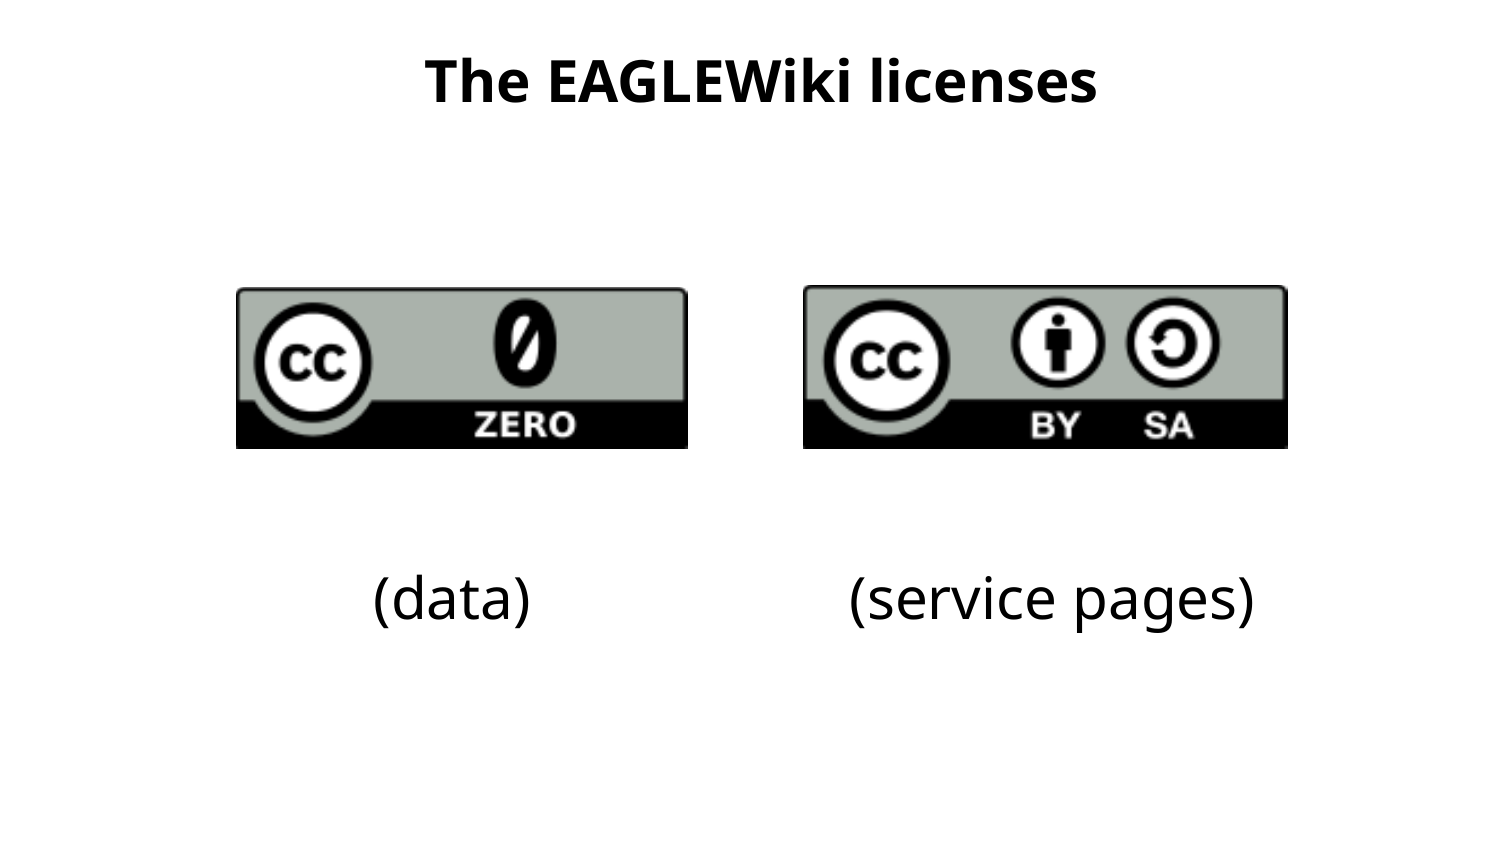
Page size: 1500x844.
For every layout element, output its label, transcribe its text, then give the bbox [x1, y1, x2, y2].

picture [236, 287, 688, 449]
text_box The EAGLEWiki licenses [366, 35, 1123, 130]
text_box (data) [137, 562, 751, 801]
text_box (service pages) [751, 562, 1351, 801]
picture [803, 285, 1288, 449]
